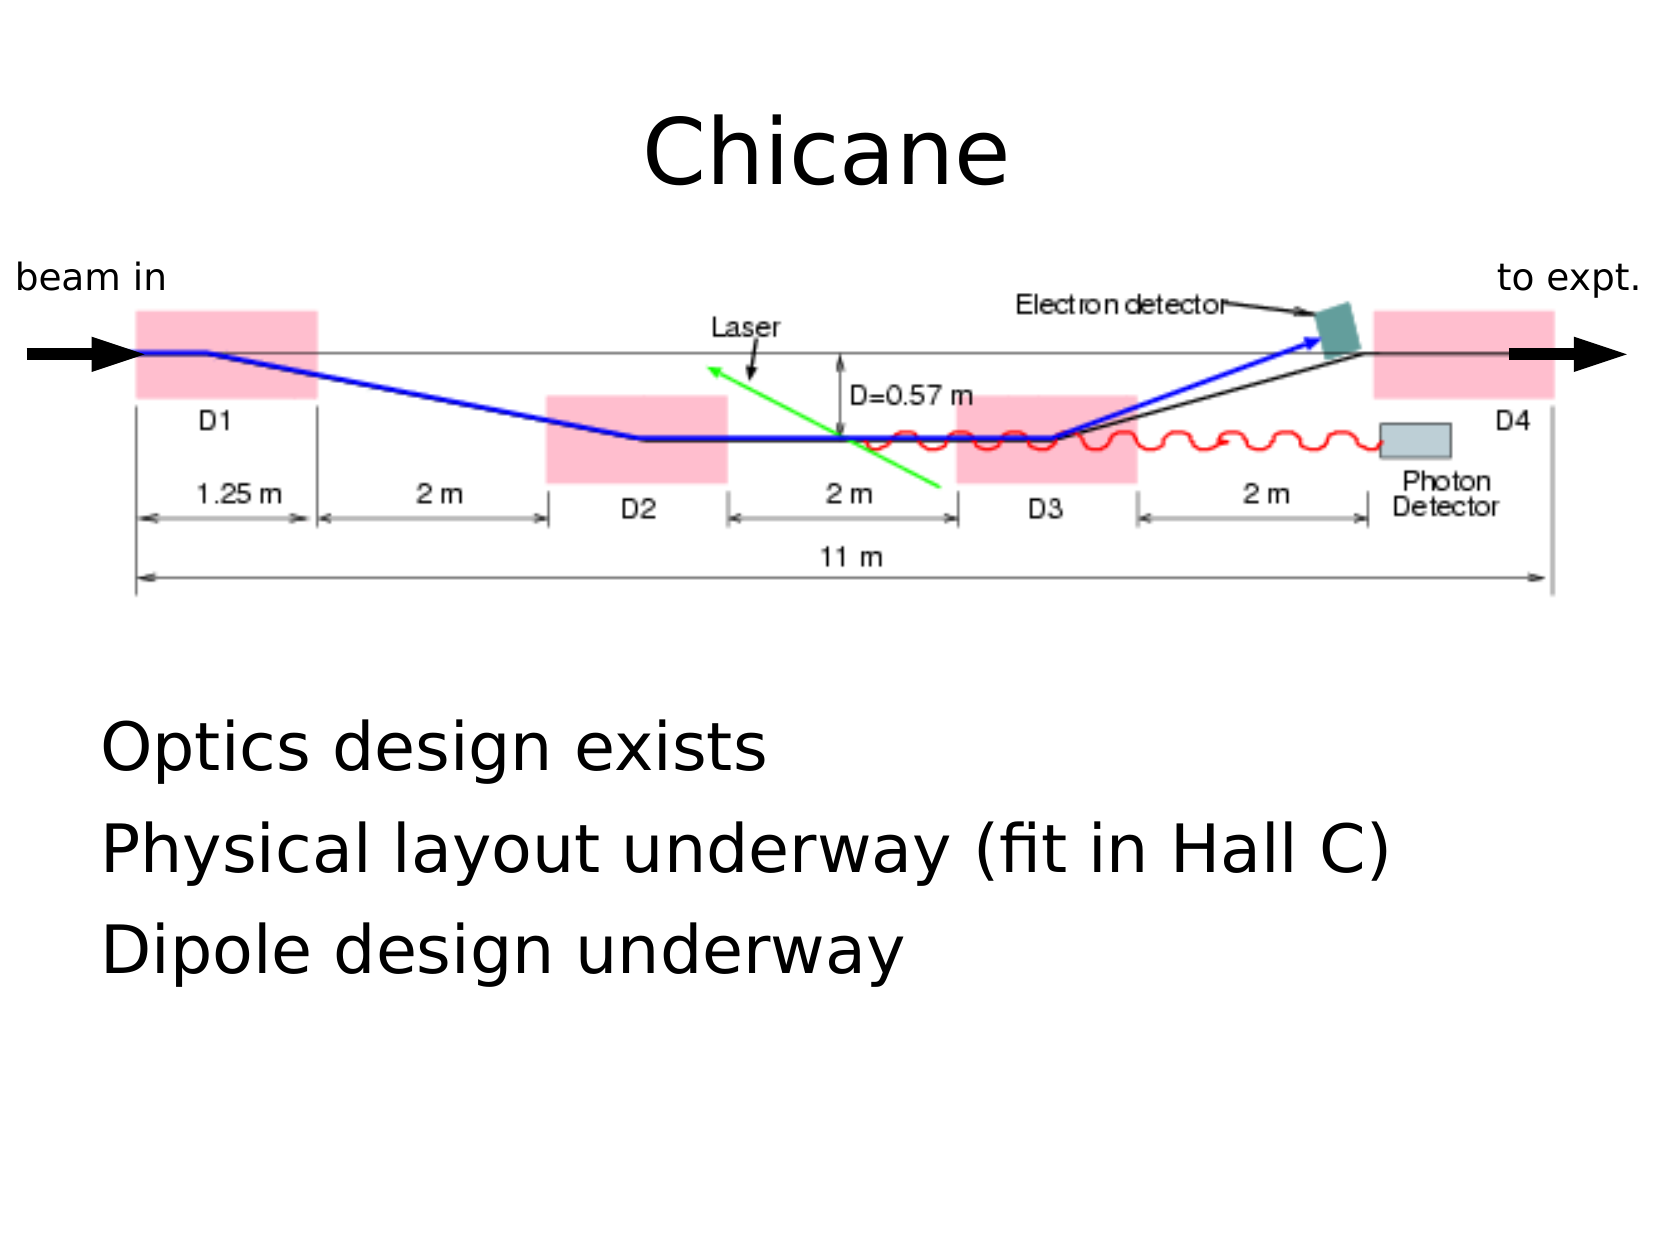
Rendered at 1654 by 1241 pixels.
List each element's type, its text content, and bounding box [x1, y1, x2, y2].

picture [83, 287, 1571, 600]
text_box to expt. [1482, 247, 1654, 307]
list Optics design exists Physical layout underway (fit in Hall C) Dipole design underway [82, 708, 1571, 1094]
title Chicane [82, 49, 1571, 257]
text_box beam in [0, 247, 179, 307]
